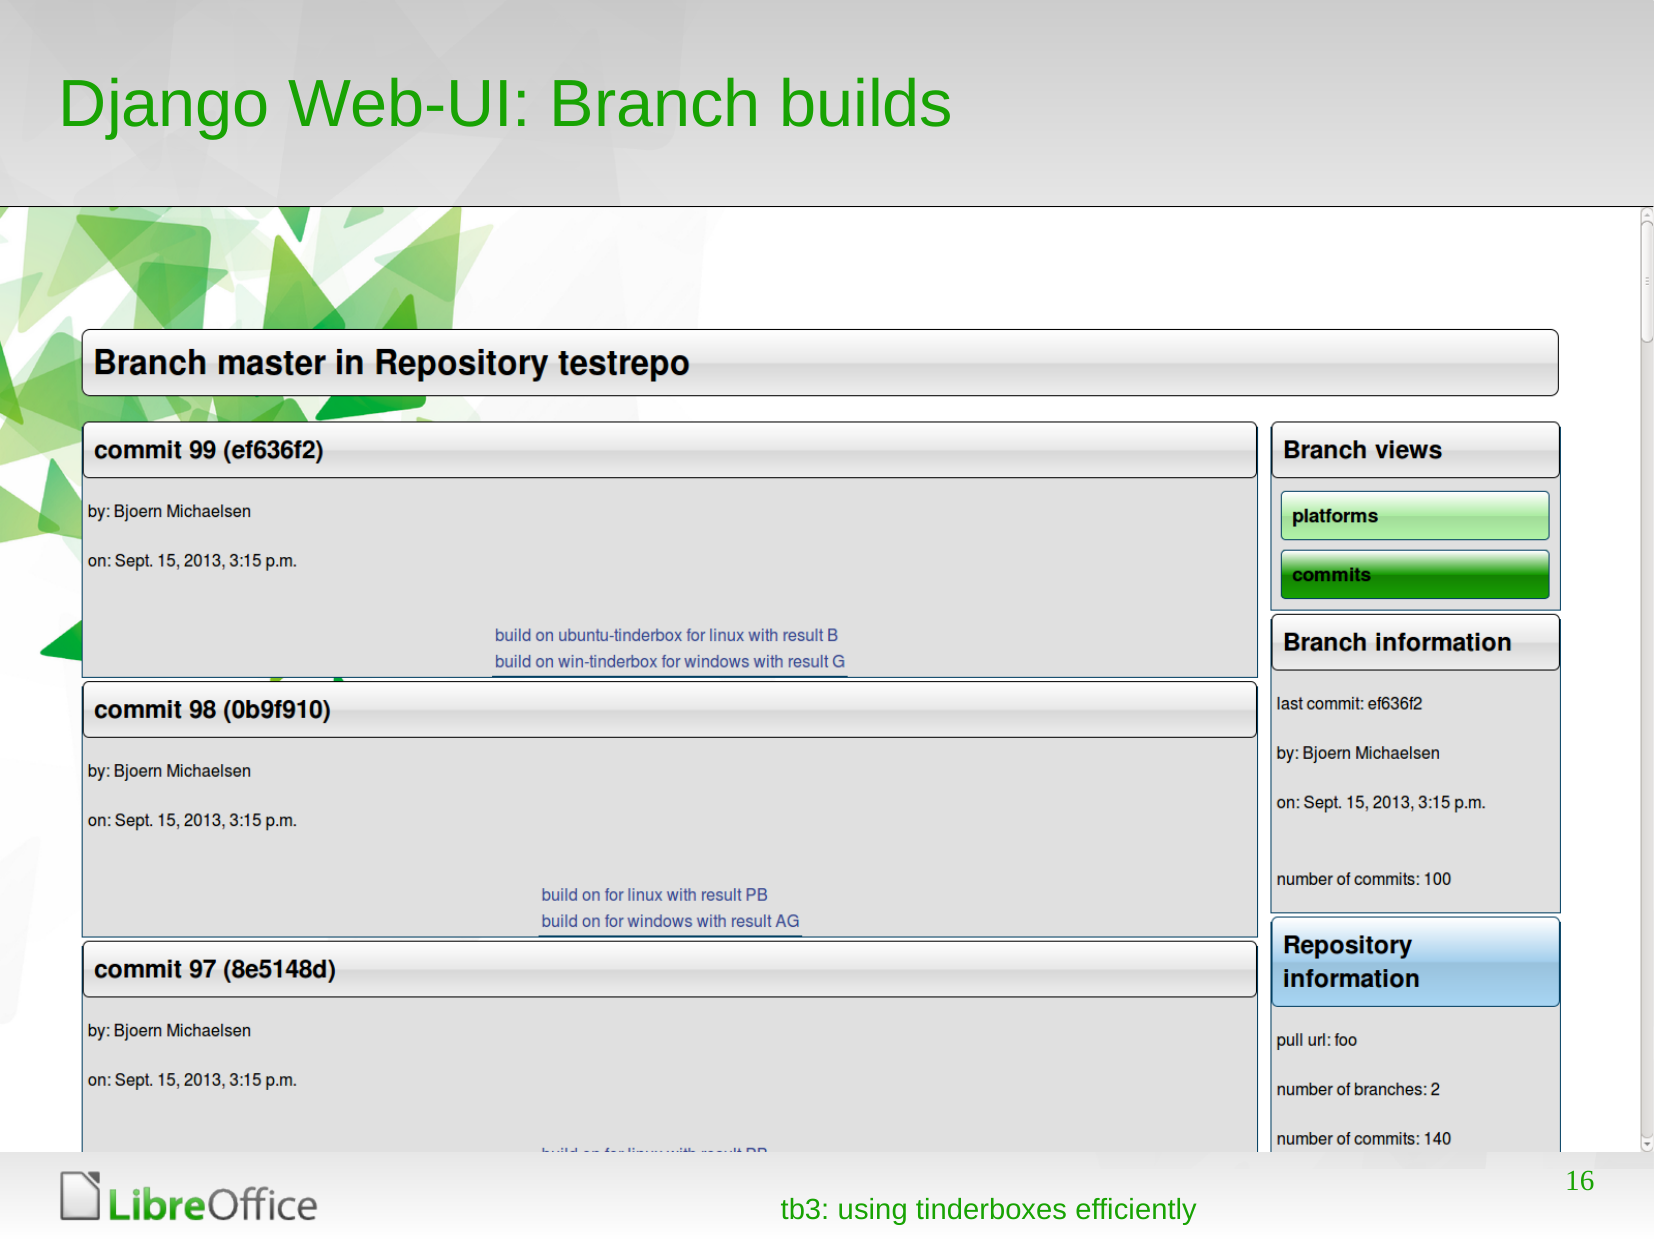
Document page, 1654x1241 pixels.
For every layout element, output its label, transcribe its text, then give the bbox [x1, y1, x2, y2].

picture [0, 0, 1654, 1240]
title Django Web-UI: Branch builds [59, 29, 1595, 178]
